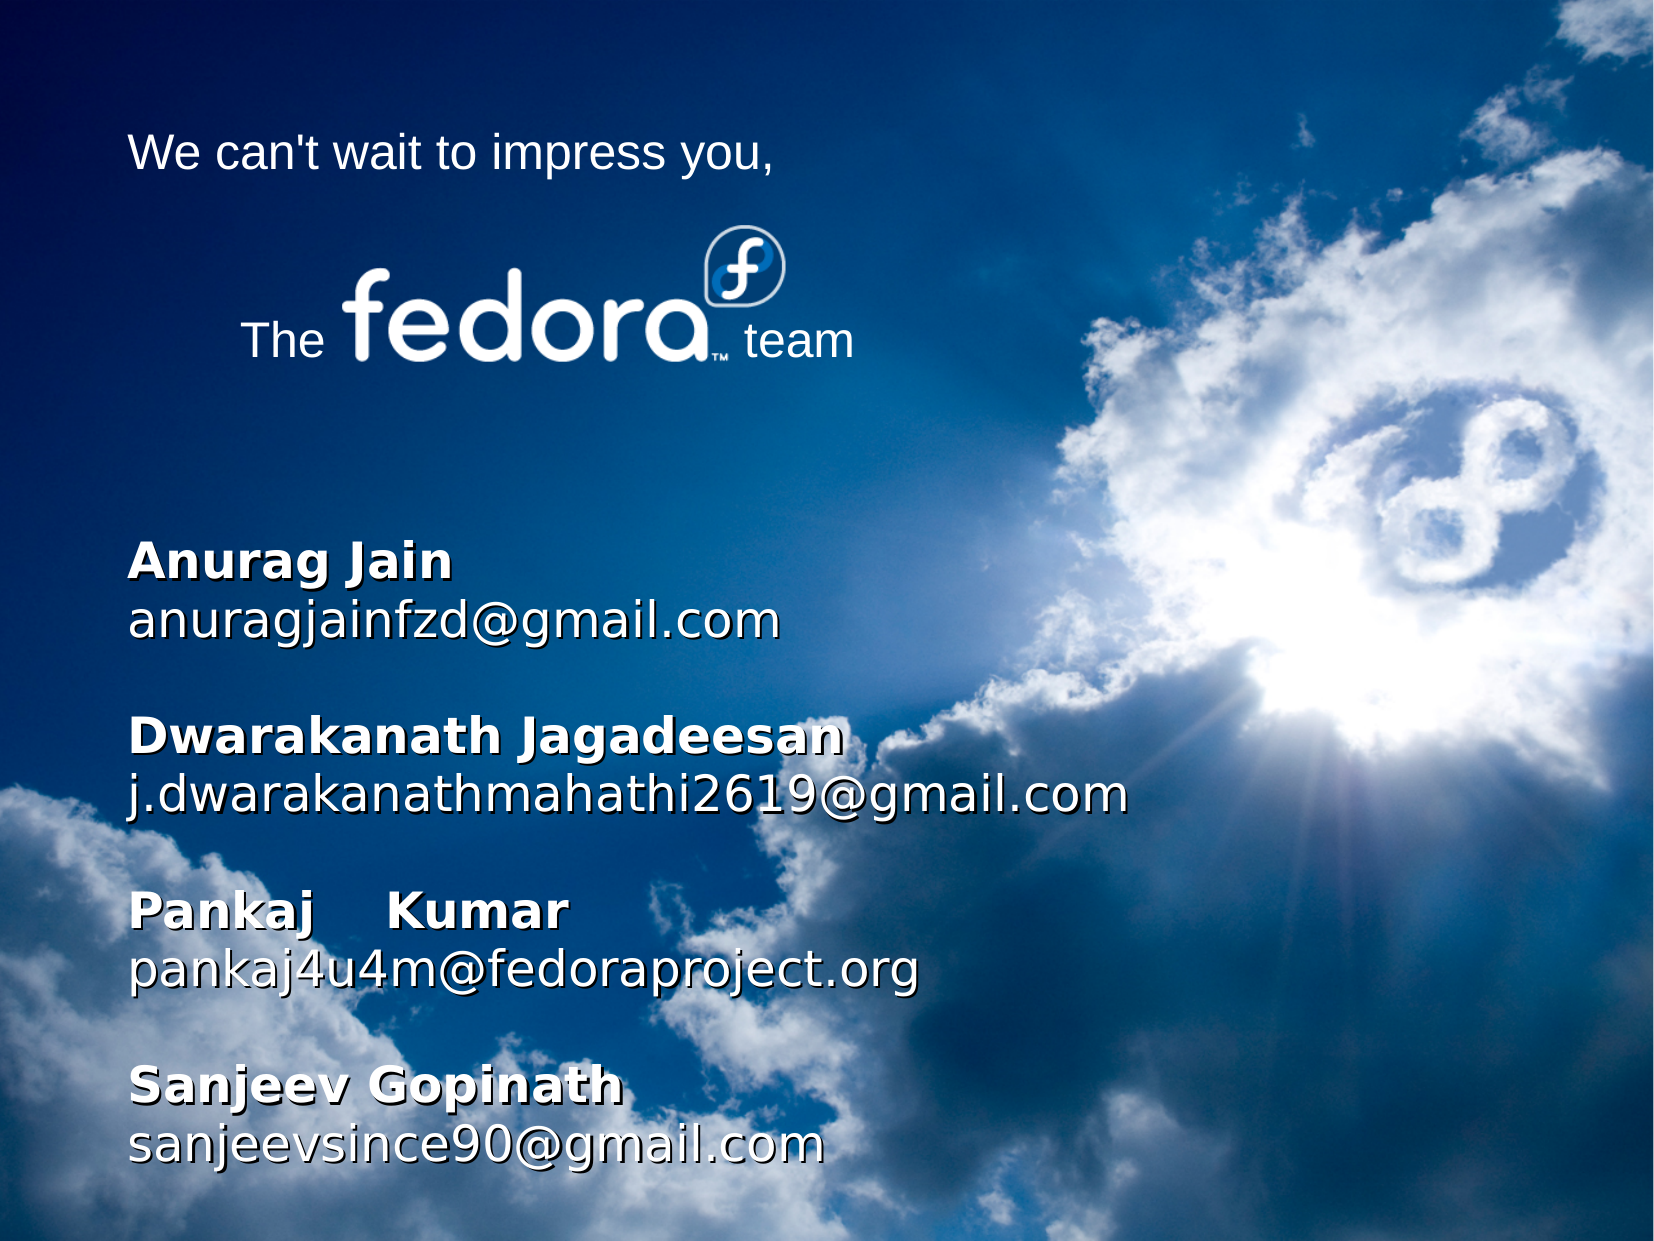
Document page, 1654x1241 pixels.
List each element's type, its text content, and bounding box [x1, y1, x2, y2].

text_box We can't wait to impress you, [112, 116, 858, 188]
picture [0, 0, 1654, 1241]
text_box The team [225, 304, 929, 376]
text_box Anurag Jain anuragjainfzd@gmail.com Dwarakanath Jagadeesan j.dwarakanathmahathi2619@gmail.com Pankaj Kumar pankaj4u4m@fedoraproject.org Sanjeev Gopinath sanjeevsince90@gmail.com [112, 525, 1145, 1241]
